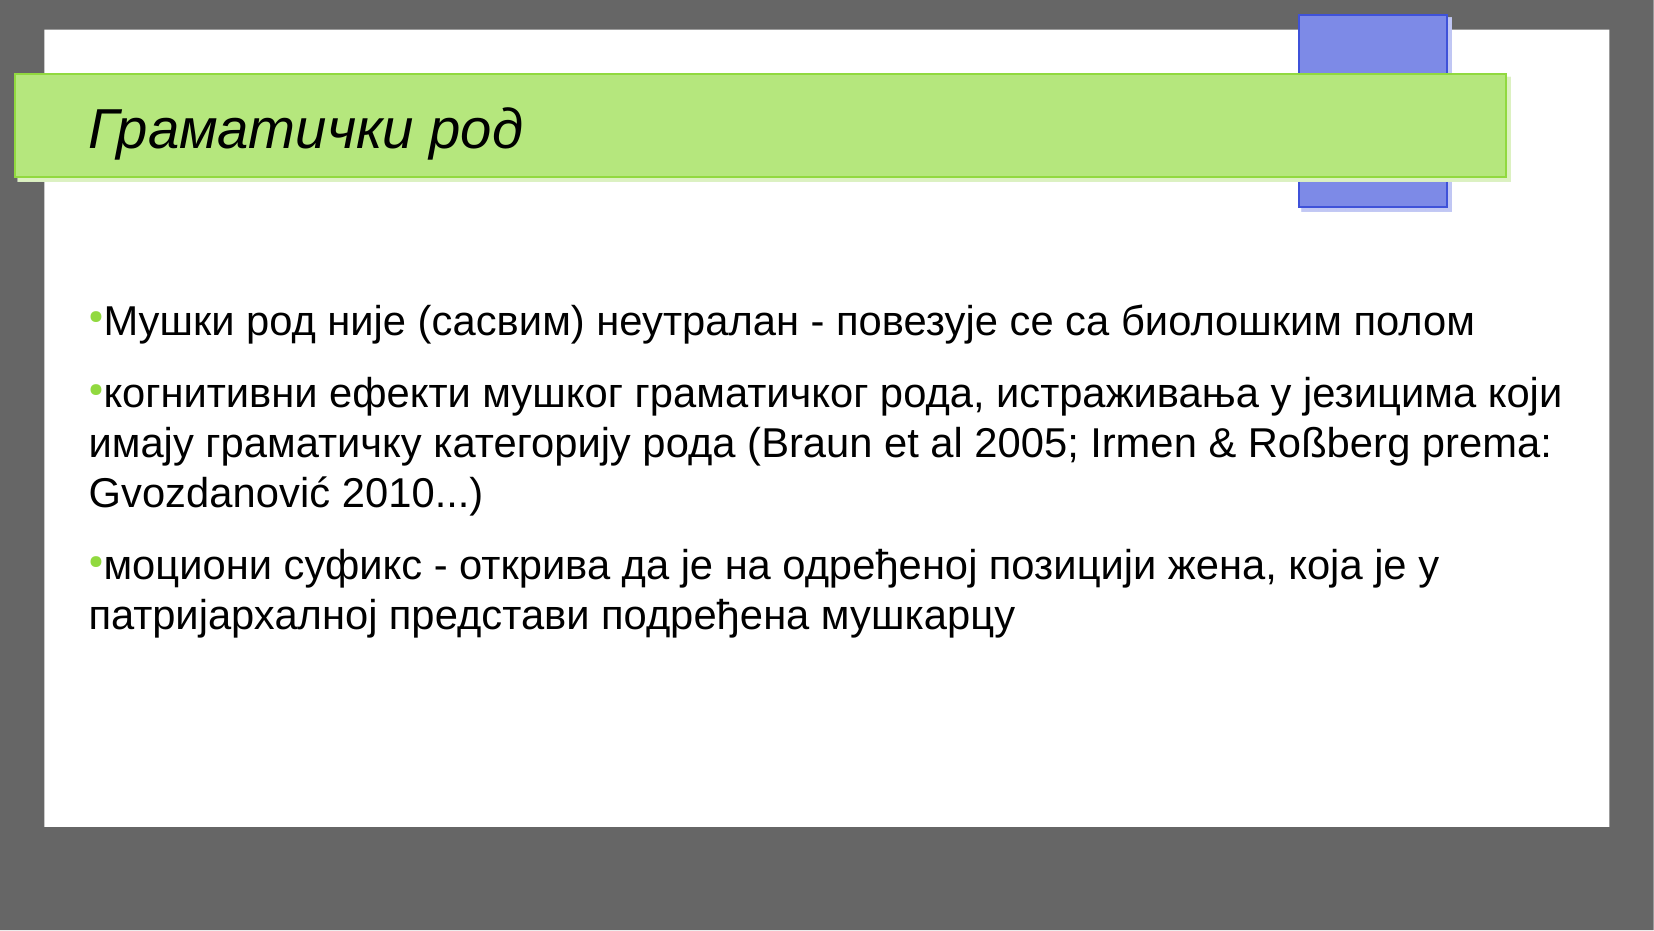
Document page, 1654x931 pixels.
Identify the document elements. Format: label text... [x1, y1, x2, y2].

title Граматички род [88, 73, 1506, 178]
list Мушки род није (сасвим) неутралан - повезује се са биолошким полом когнитивни ефекти мушког граматичког рода, истраживања у језицима који имају граматичку категорију рода (Braun et al 2005; Irmen & Roßberg prema: Gvozdanović 2010...) моциони суфикс - открива да је на одређеној позицији жена, која је у патријархалној представи подређена мушкарцу [88, 221, 1565, 813]
